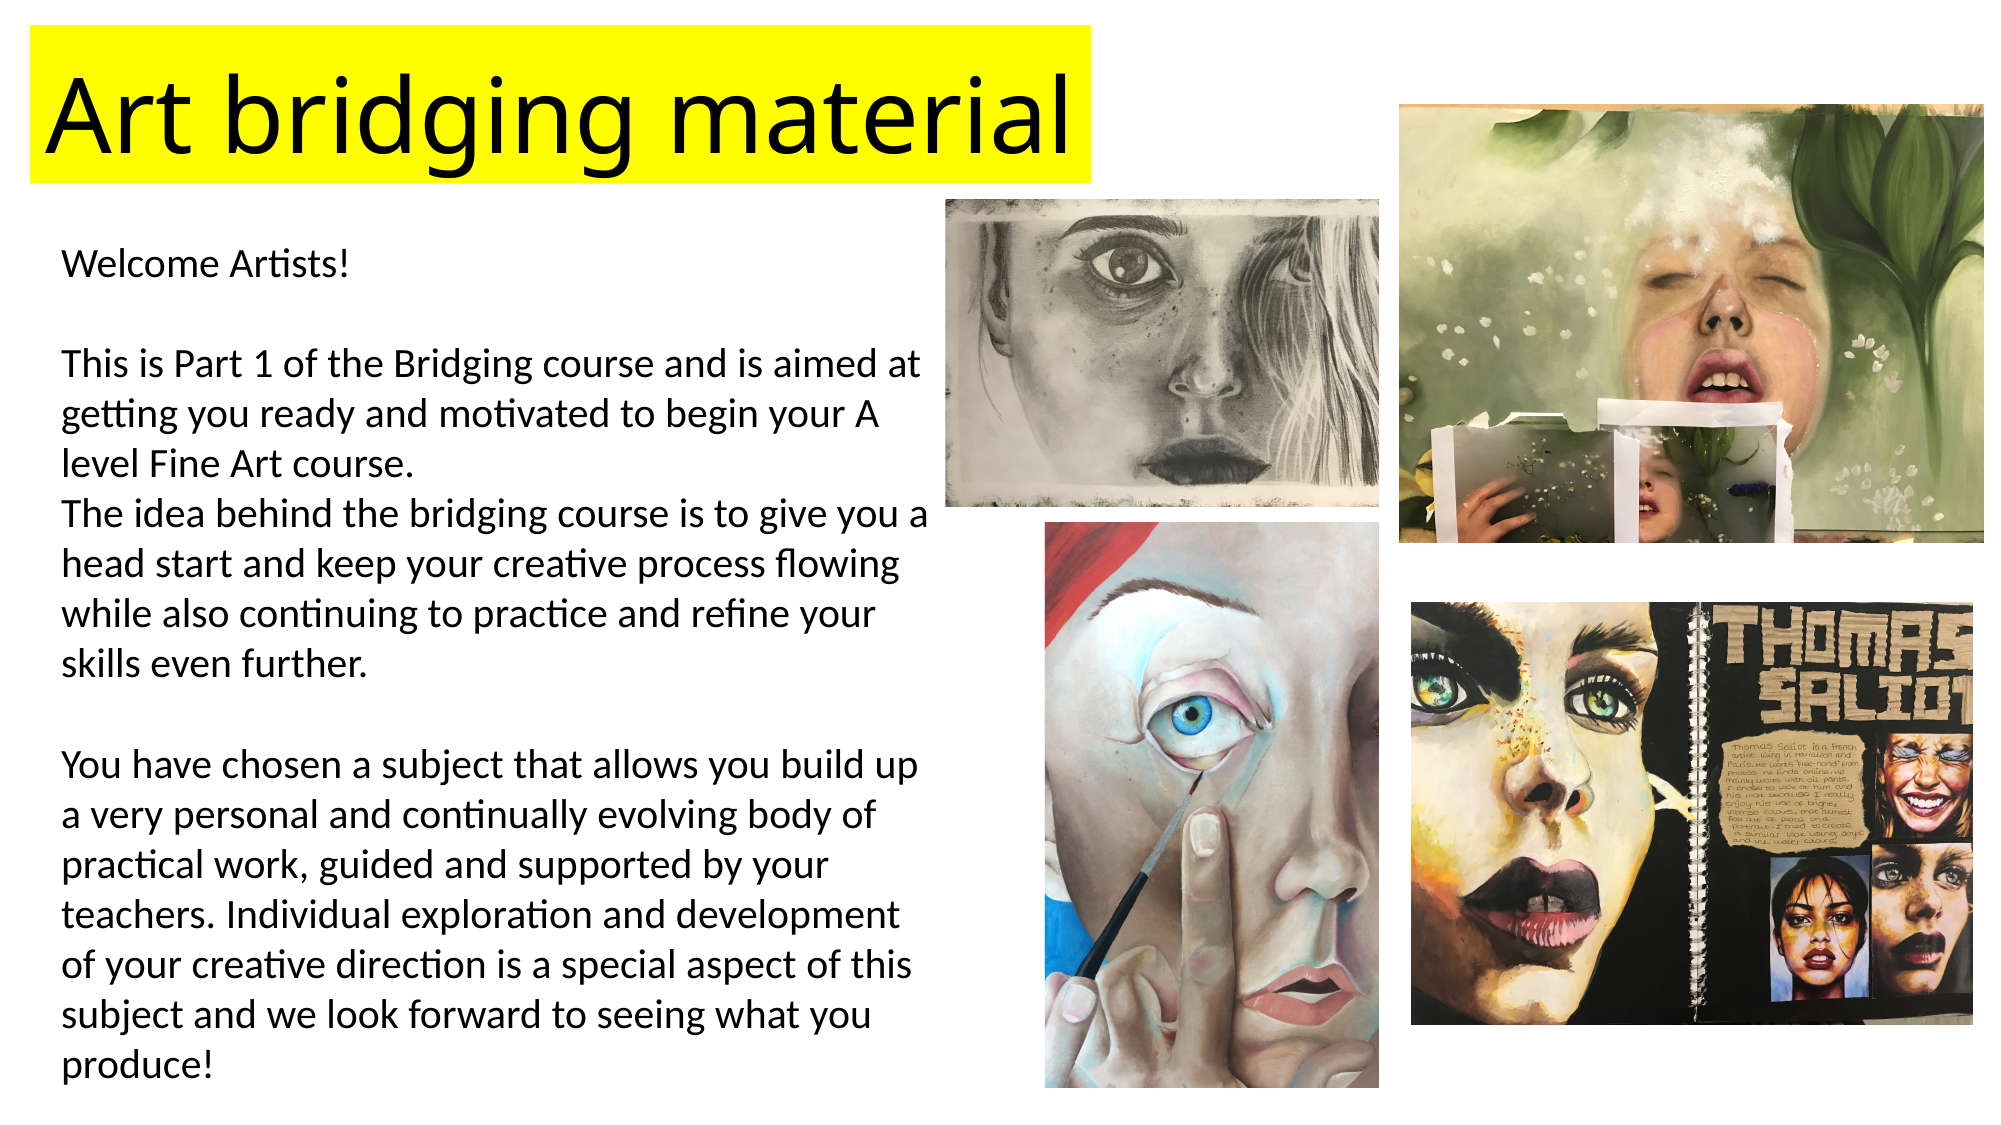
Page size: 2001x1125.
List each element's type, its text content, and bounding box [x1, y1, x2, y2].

text_box Welcome Artists! This is Part 1 of the Bridging course and is aimed at getting you ready and motivated to begin your A level Fine Art course. The idea behind the bridging course is to give you a head start and keep your creative process flowing while also continuing to practice and refine your skills even further. You have chosen a subject that allows you build up a very personal and continually evolving body of practical work, guided and supported by your teachers. Individual exploration and development of your creative direction is a special aspect of this subject and we look forward to seeing what you produce! [46, 228, 956, 1125]
picture [1411, 602, 1973, 1025]
picture [945, 199, 1379, 507]
title Art bridging material [29, 25, 1092, 184]
picture [1399, 104, 1984, 543]
picture [1044, 522, 1379, 1088]
